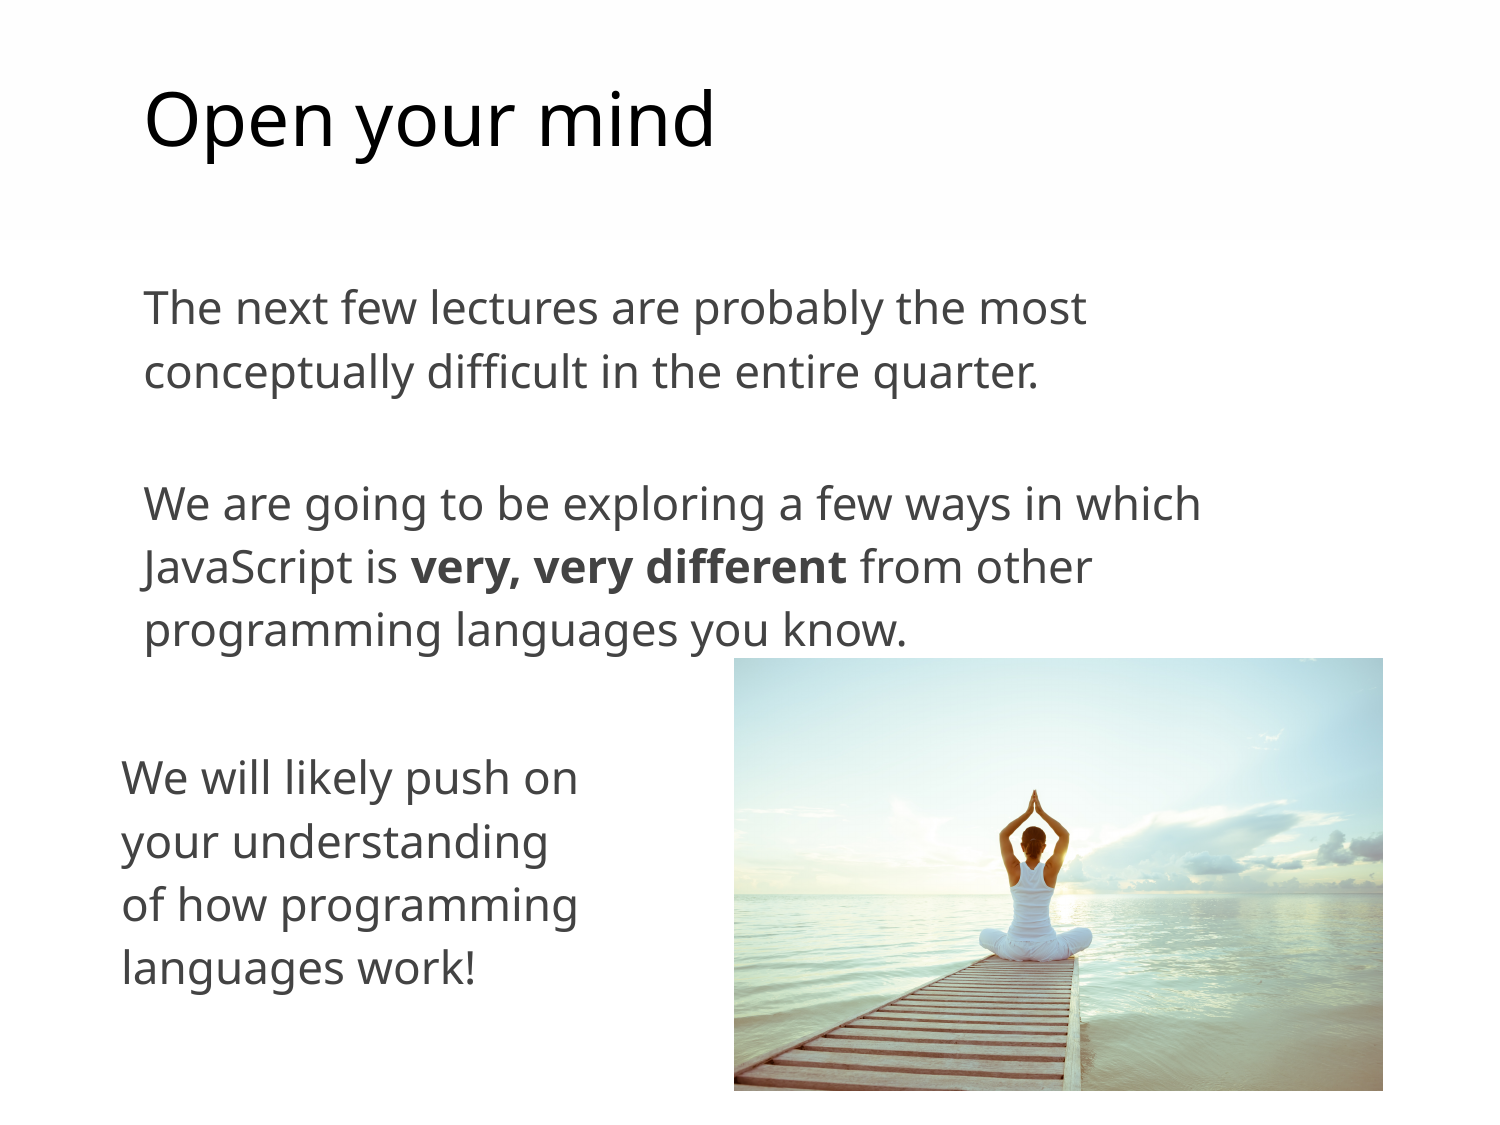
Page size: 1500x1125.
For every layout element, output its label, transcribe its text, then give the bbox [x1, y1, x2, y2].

picture [734, 658, 1383, 1091]
title Open your mind [128, 56, 1372, 183]
list The next few lectures are probably the most conceptually difficult in the entire quarter. We are going to be exploring a few ways in which JavaScript is very, very different from other programming languages you know. [128, 255, 1372, 858]
list We will likely push on your understanding of how programming languages work! [106, 725, 618, 1063]
